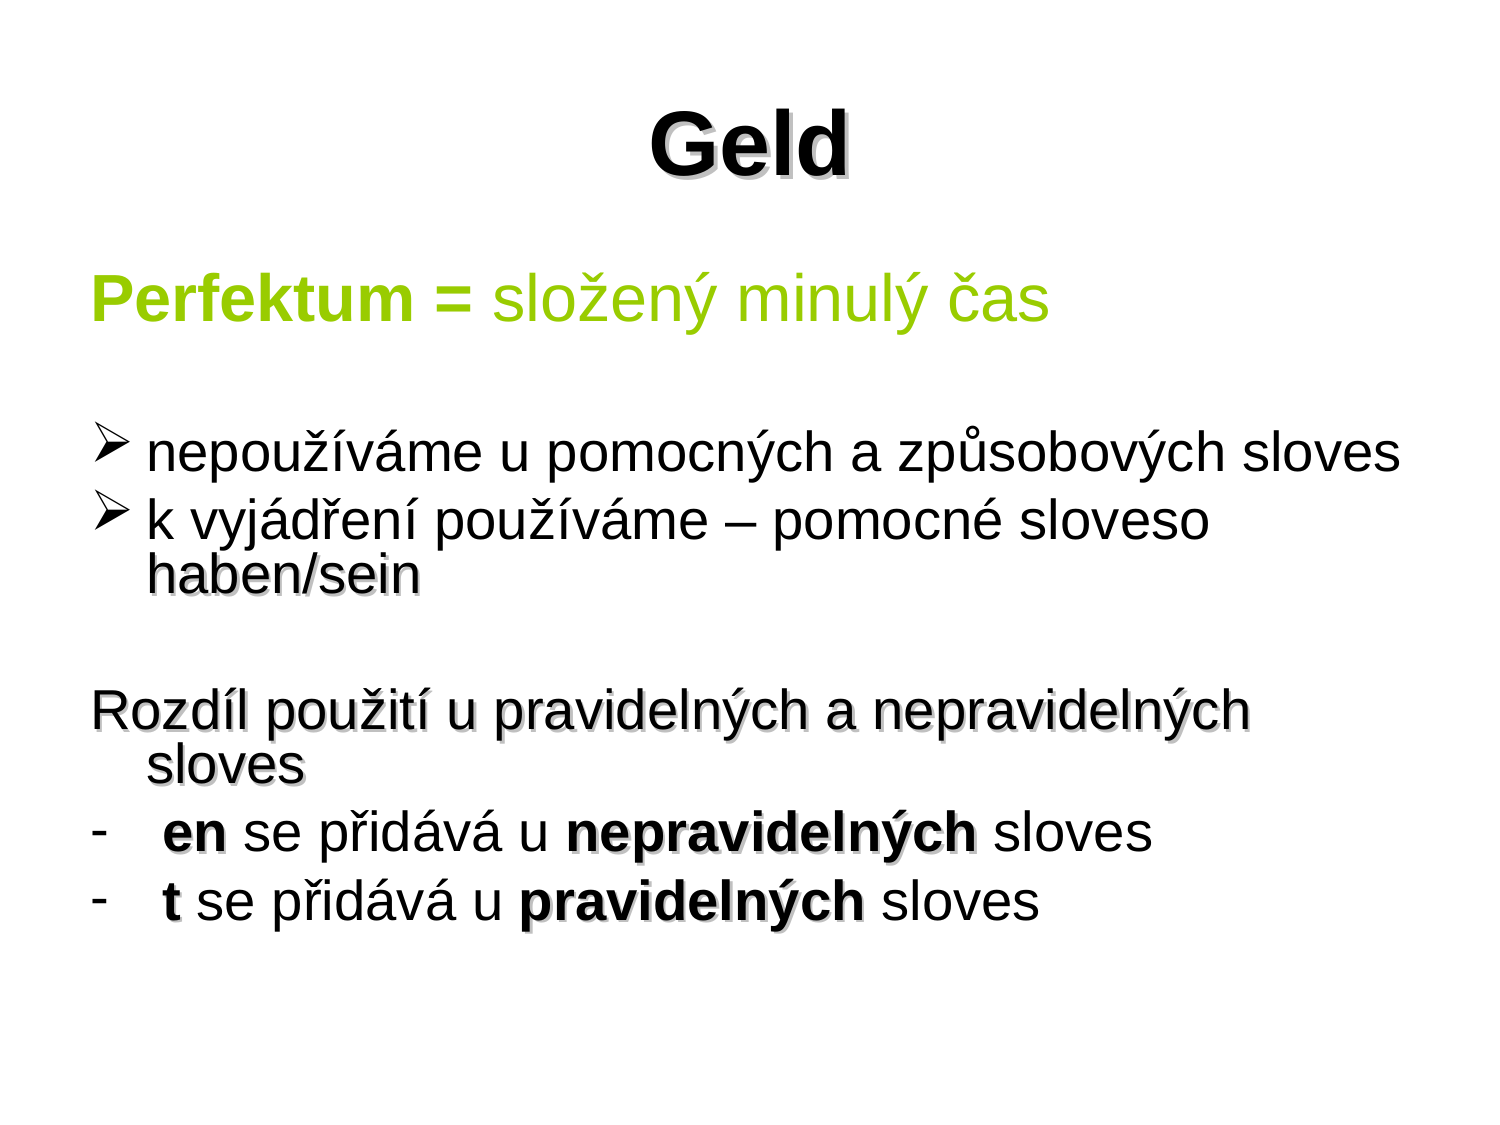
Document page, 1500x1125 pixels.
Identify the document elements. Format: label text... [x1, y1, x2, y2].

list Perfektum = složený minulý čas nepoužíváme u pomocných a způsobových sloves k vyjádření používáme – pomocné sloveso haben/sein Rozdíl použití u pravidelných a nepravidelných sloves en se přidává u nepravidelných sloves t se přidává u pravidelných sloves [75, 262, 1426, 1006]
title Geld [75, 45, 1426, 233]
